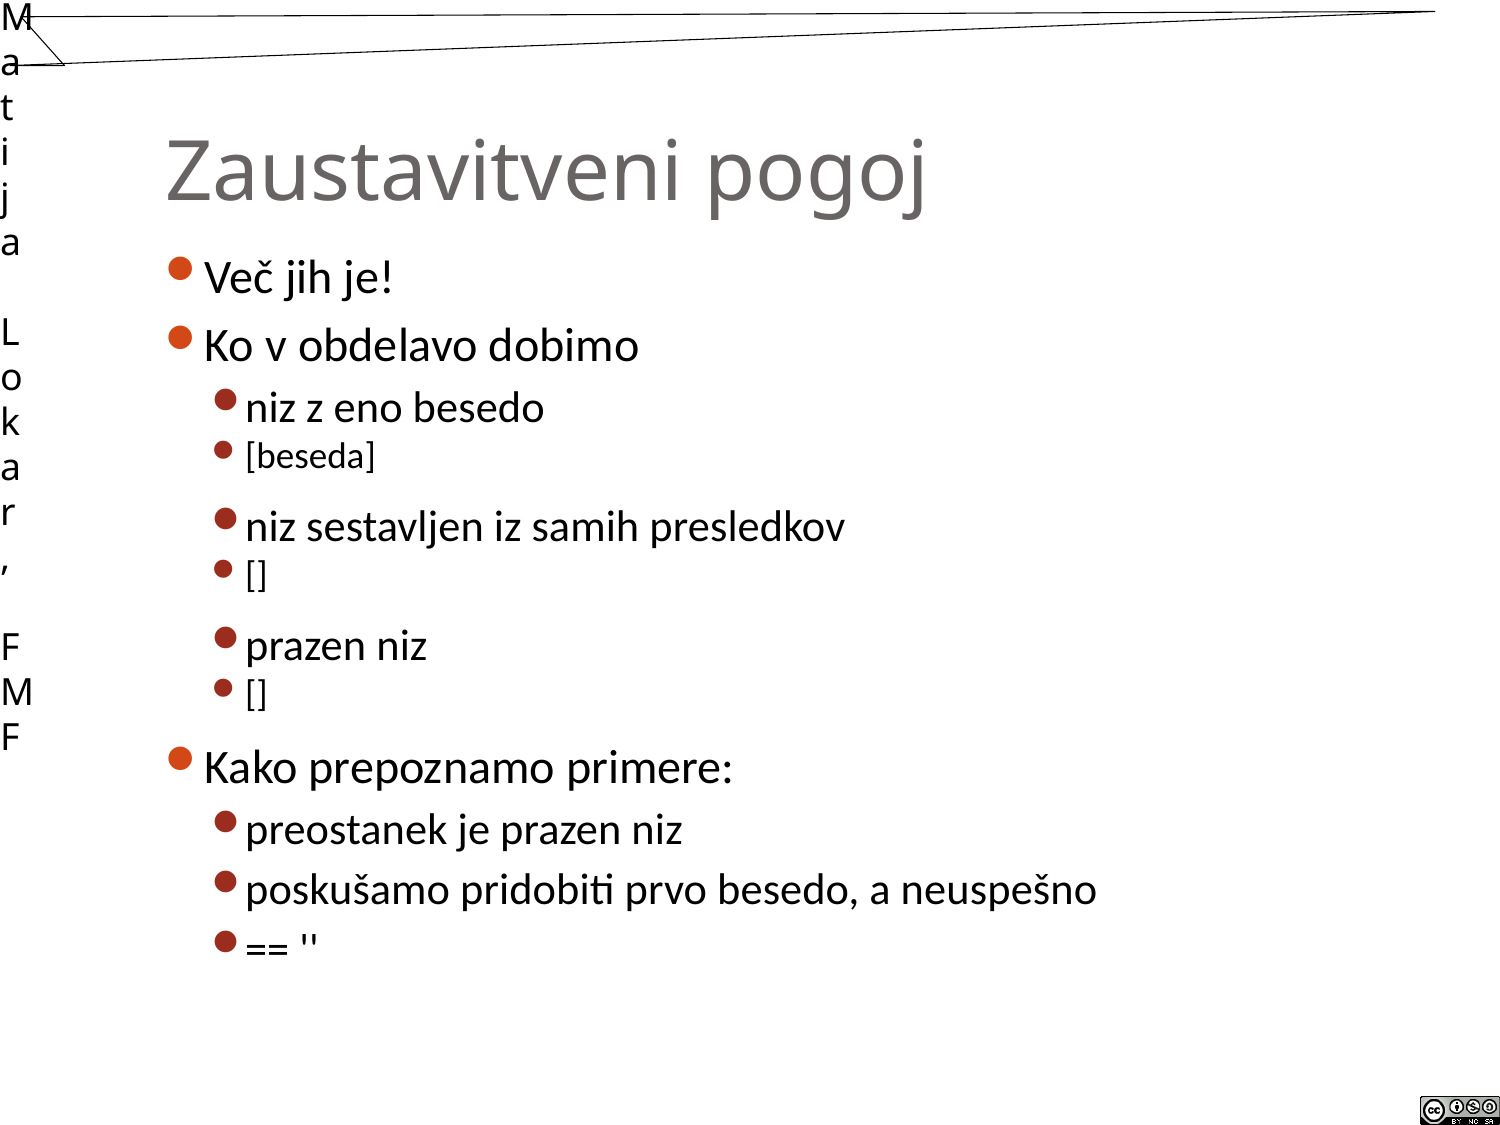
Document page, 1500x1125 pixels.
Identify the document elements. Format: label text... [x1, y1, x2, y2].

title Zaustavitveni pogoj [150, 45, 1425, 233]
list Več jih je! Ko v obdelavo dobimo niz z eno besedo [beseda] niz sestavljen iz samih presledkov [] prazen niz [] Kako prepoznamo primere: preostanek je prazen niz poskušamo pridobiti prvo besedo, a neuspešno == '' [150, 237, 1425, 988]
picture [1420, 1096, 1500, 1125]
